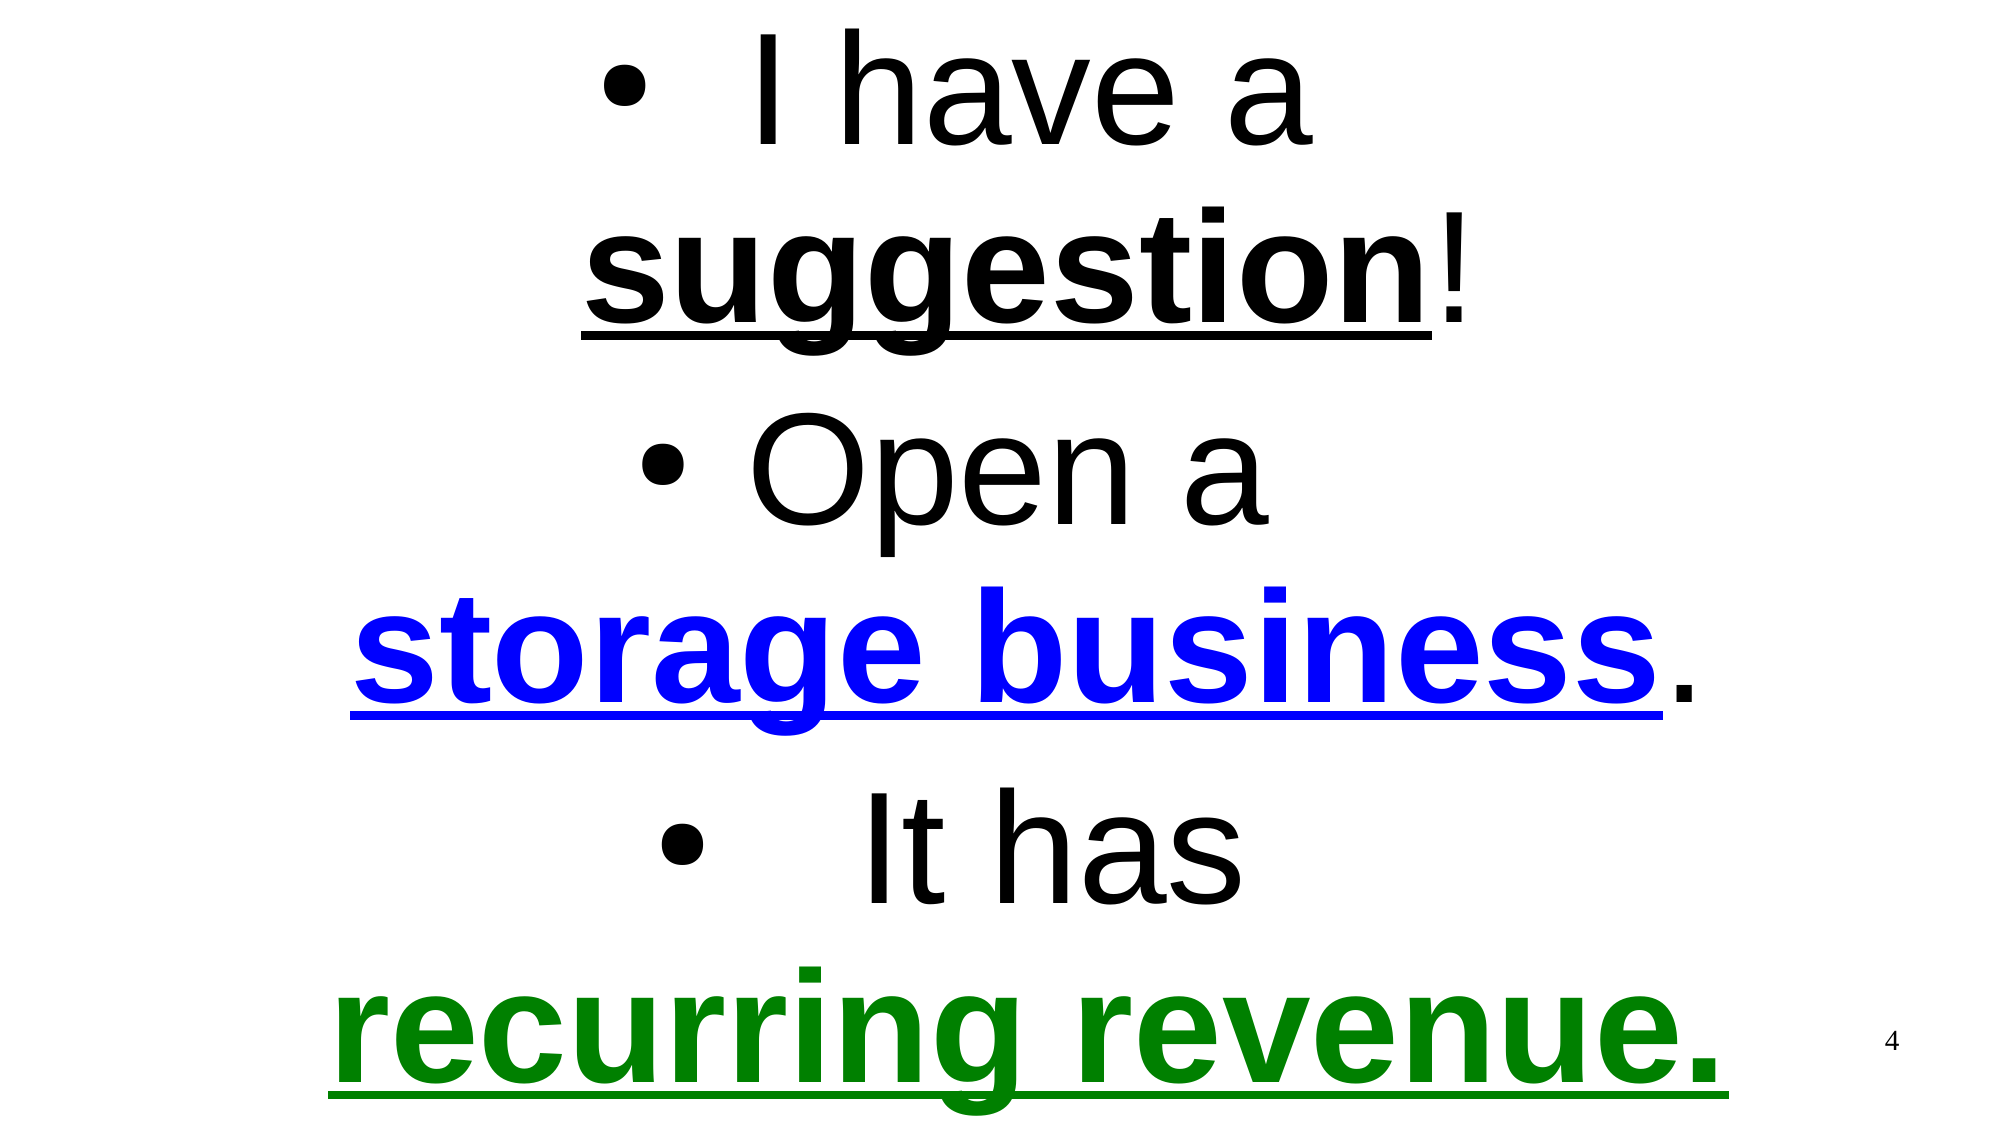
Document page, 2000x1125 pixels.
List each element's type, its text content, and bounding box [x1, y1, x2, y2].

list I have a suggestion! Open a storage business. It has recurring revenue. [0, 0, 1996, 1123]
